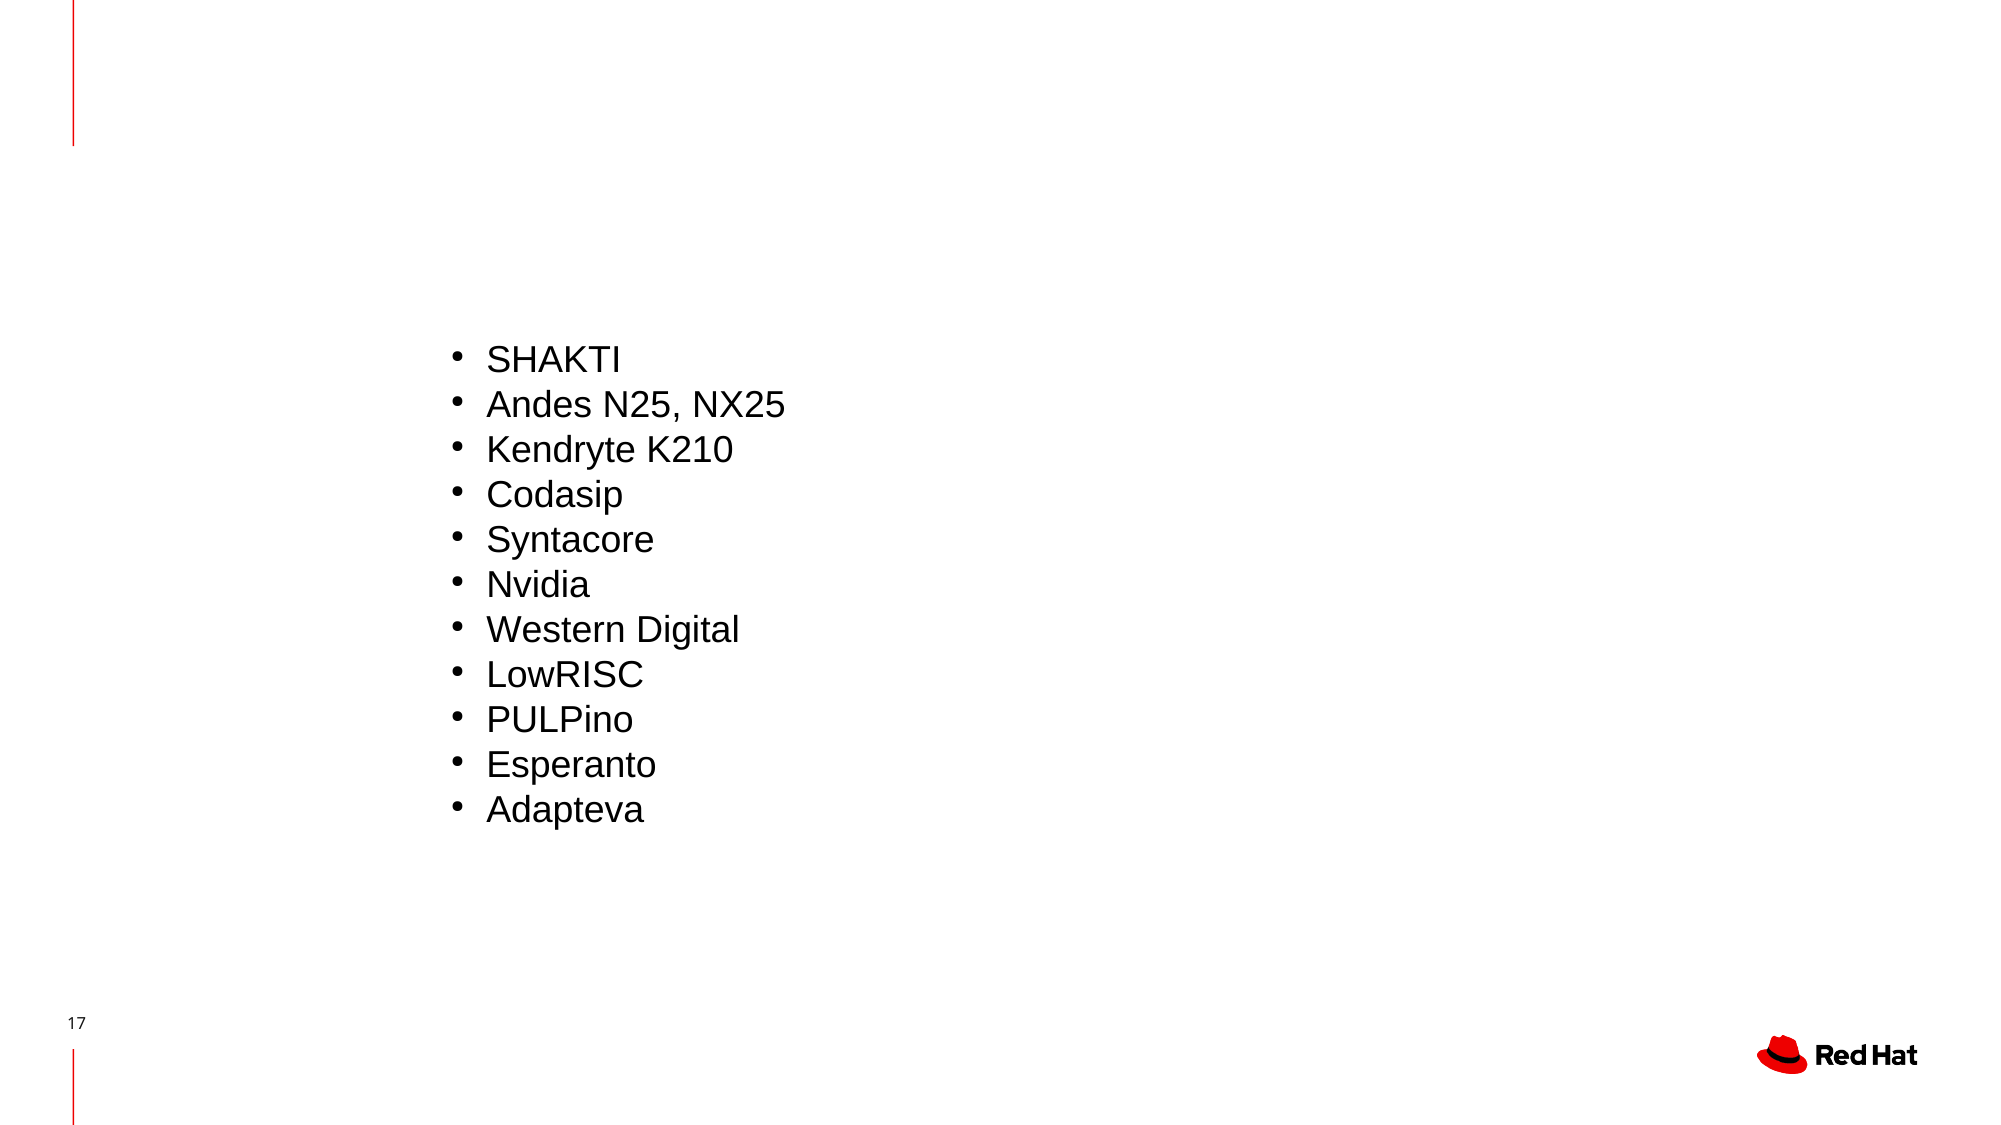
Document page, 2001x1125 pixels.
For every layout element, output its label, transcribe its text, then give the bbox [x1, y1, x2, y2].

picture [1757, 1035, 1918, 1074]
text_box SHAKTI Andes N25, NX25 Kendryte K210 Codasip Syntacore Nvidia Western Digital LowRISC PULPino Esperanto Adapteva [436, 327, 1714, 838]
